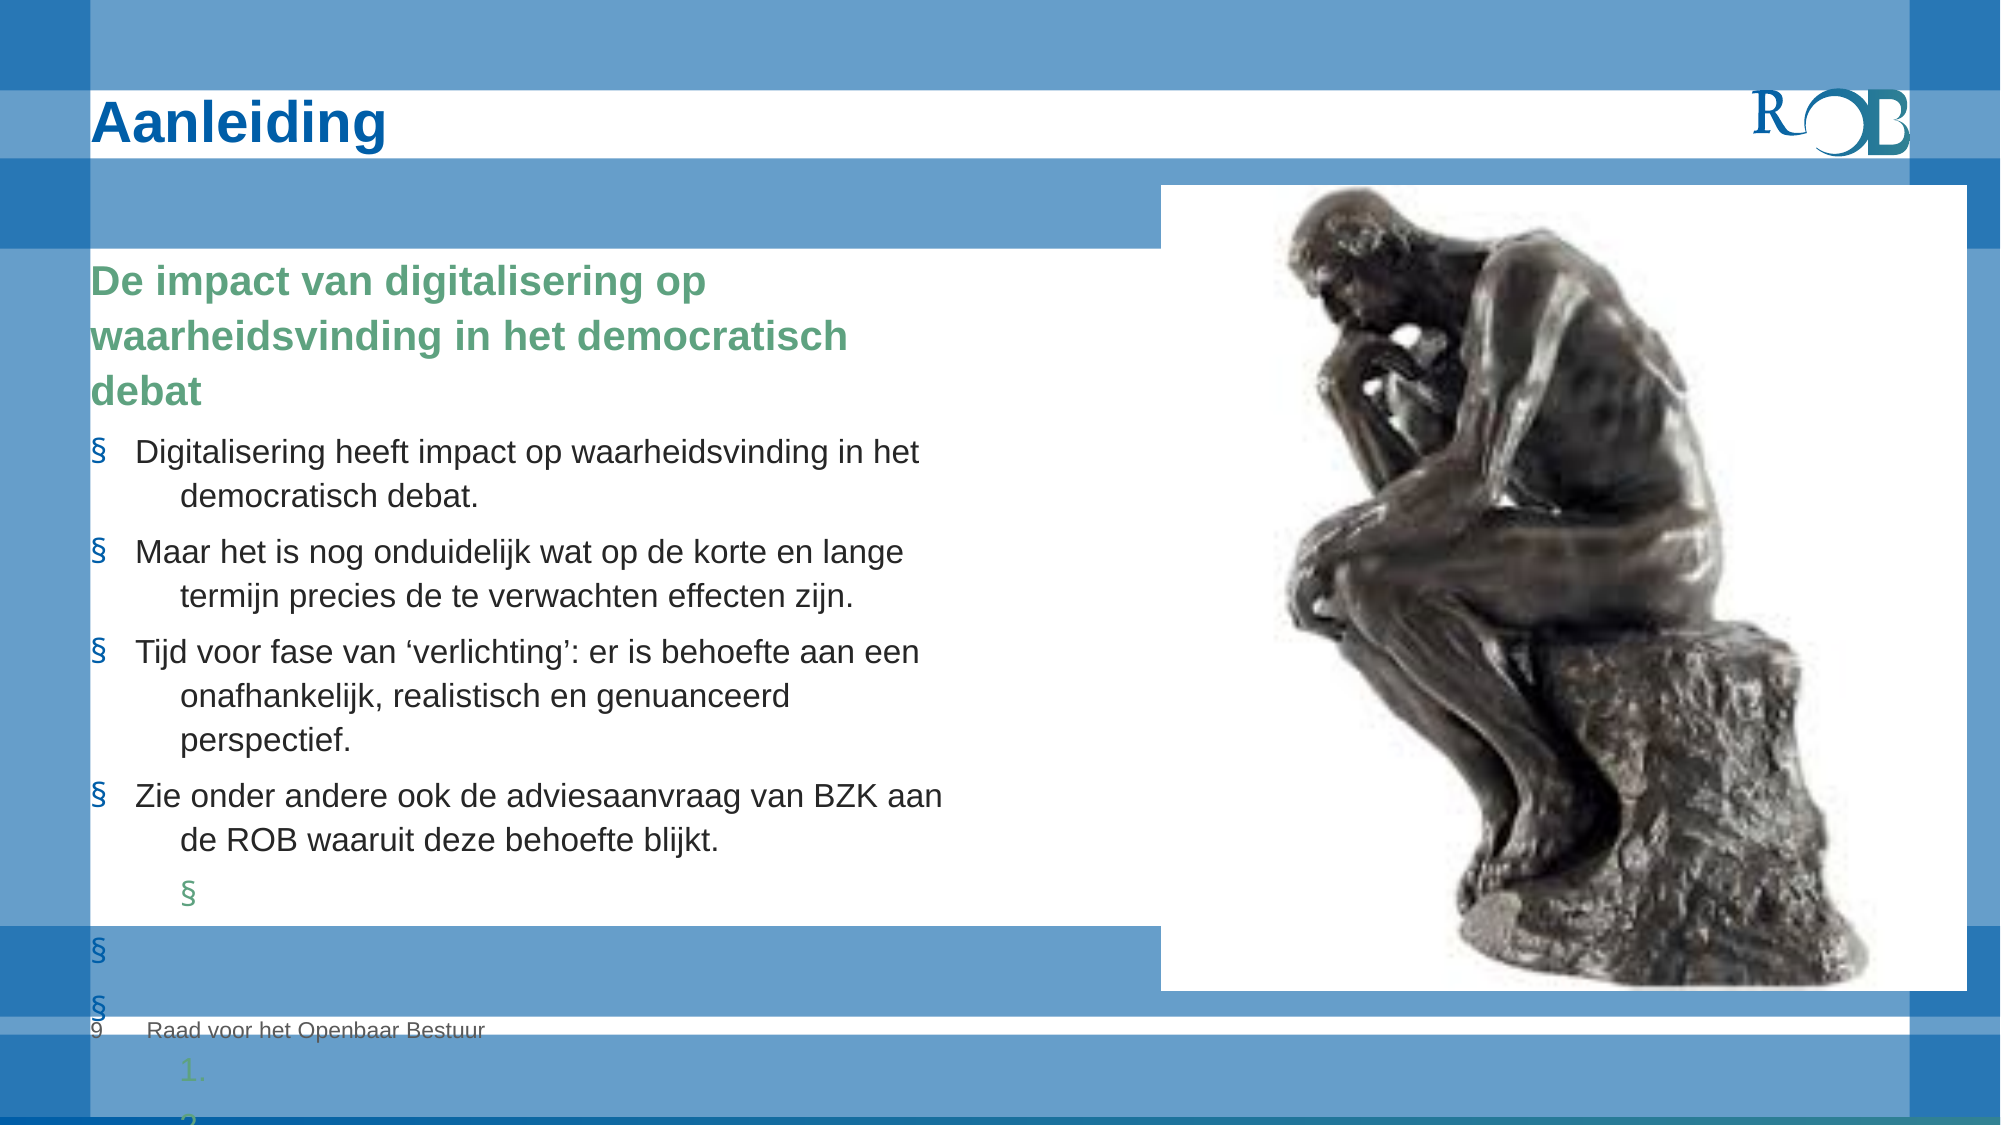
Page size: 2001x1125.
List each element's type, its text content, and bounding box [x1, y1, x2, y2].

text_box Raad voor het Openbaar Bestuur [146, 1015, 570, 1037]
list De impact van digitalisering op waarheidsvinding in het democratisch debat Digitalisering heeft impact op waarheidsvinding in het democratisch debat. Maar het is nog onduidelijk wat op de korte en lange termijn precies de te verwachten effecten zijn. Tijd voor fase van ‘verlichting’: er is behoefte aan een onafhankelijk, realistisch en genuanceerd perspectief. Zie onder andere ook de adviesaanvraag van BZK aan de ROB waaruit deze behoefte blijkt. [90, 248, 955, 928]
text_box 9 [90, 1015, 143, 1037]
picture [1161, 185, 1967, 991]
title Aanleiding [90, 91, 955, 160]
